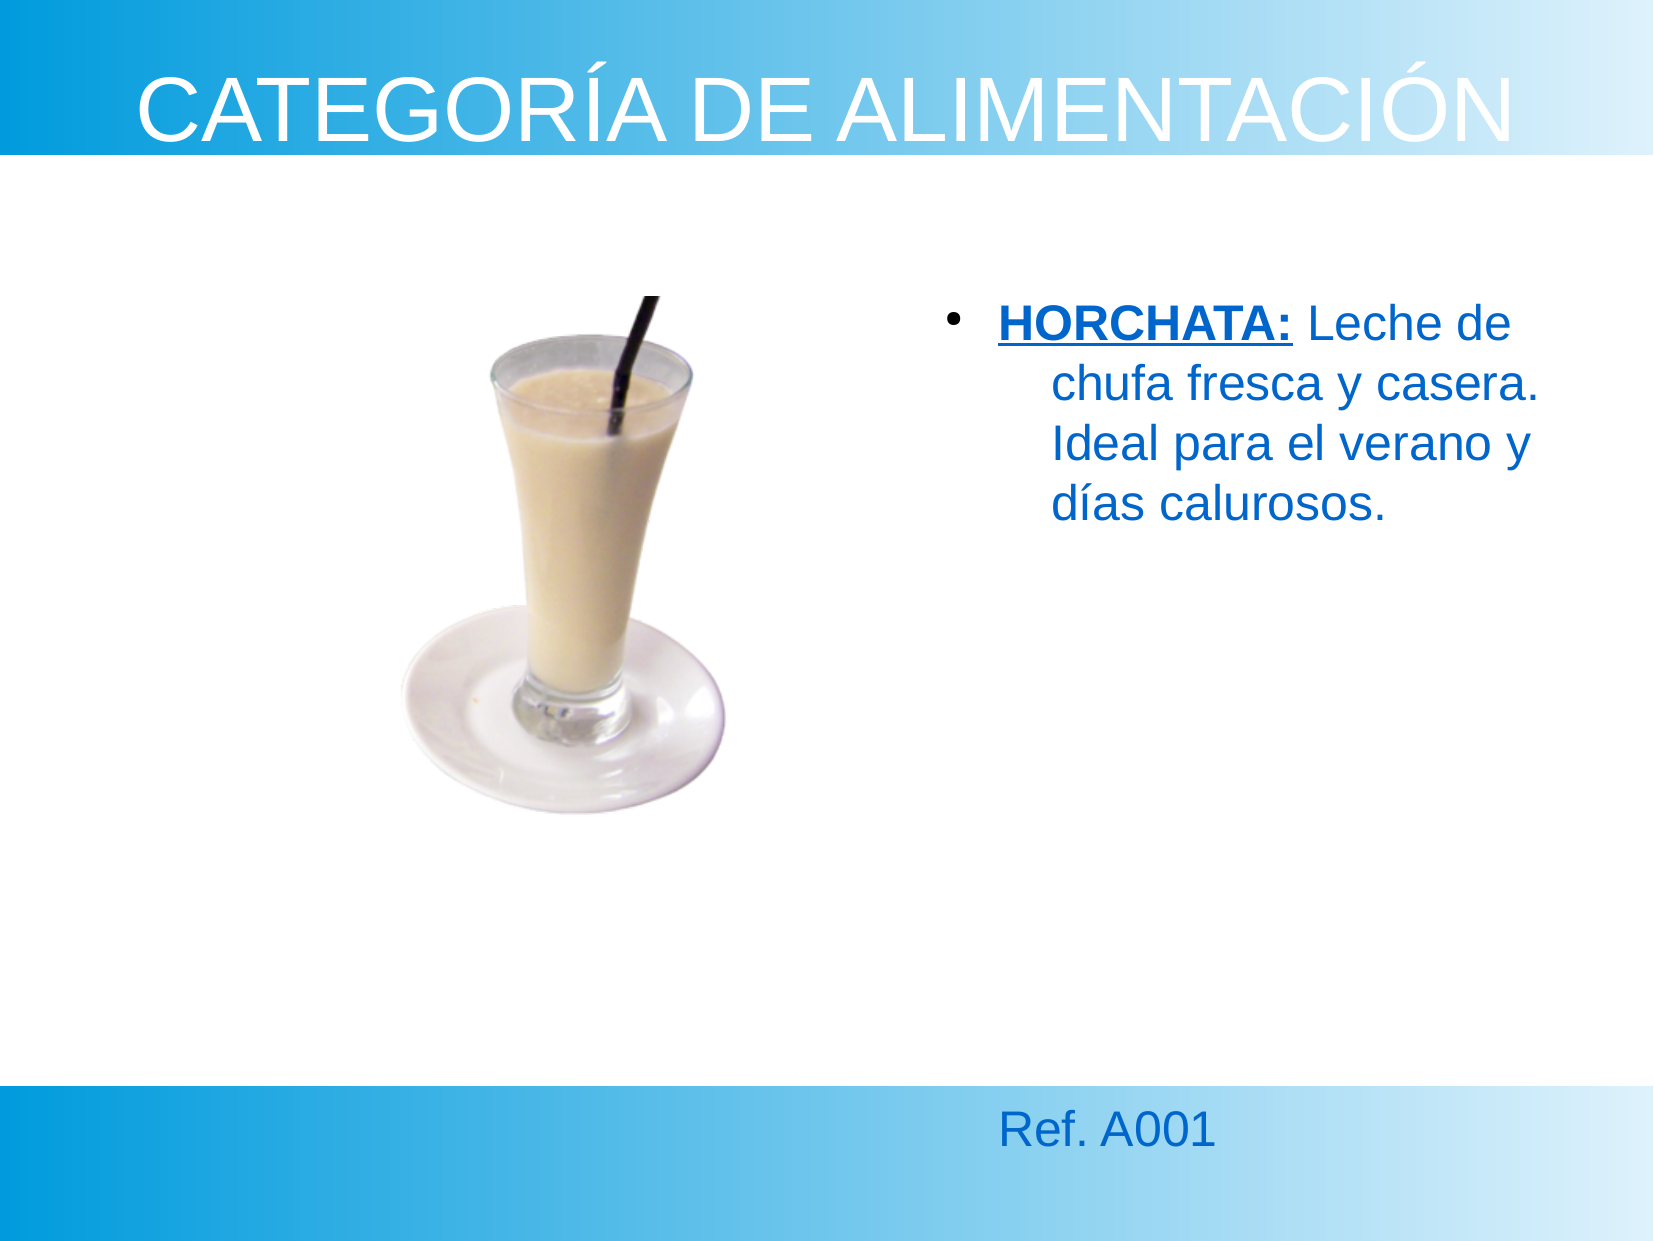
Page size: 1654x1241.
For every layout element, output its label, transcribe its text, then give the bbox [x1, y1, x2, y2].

list HORCHATA: Leche de chufa fresca y casera. Ideal para el verano y días calurosos. Ref. A001 [909, 290, 1571, 1229]
title CATEGORÍA DE ALIMENTACIÓN [82, 49, 1571, 155]
picture [400, 296, 745, 815]
